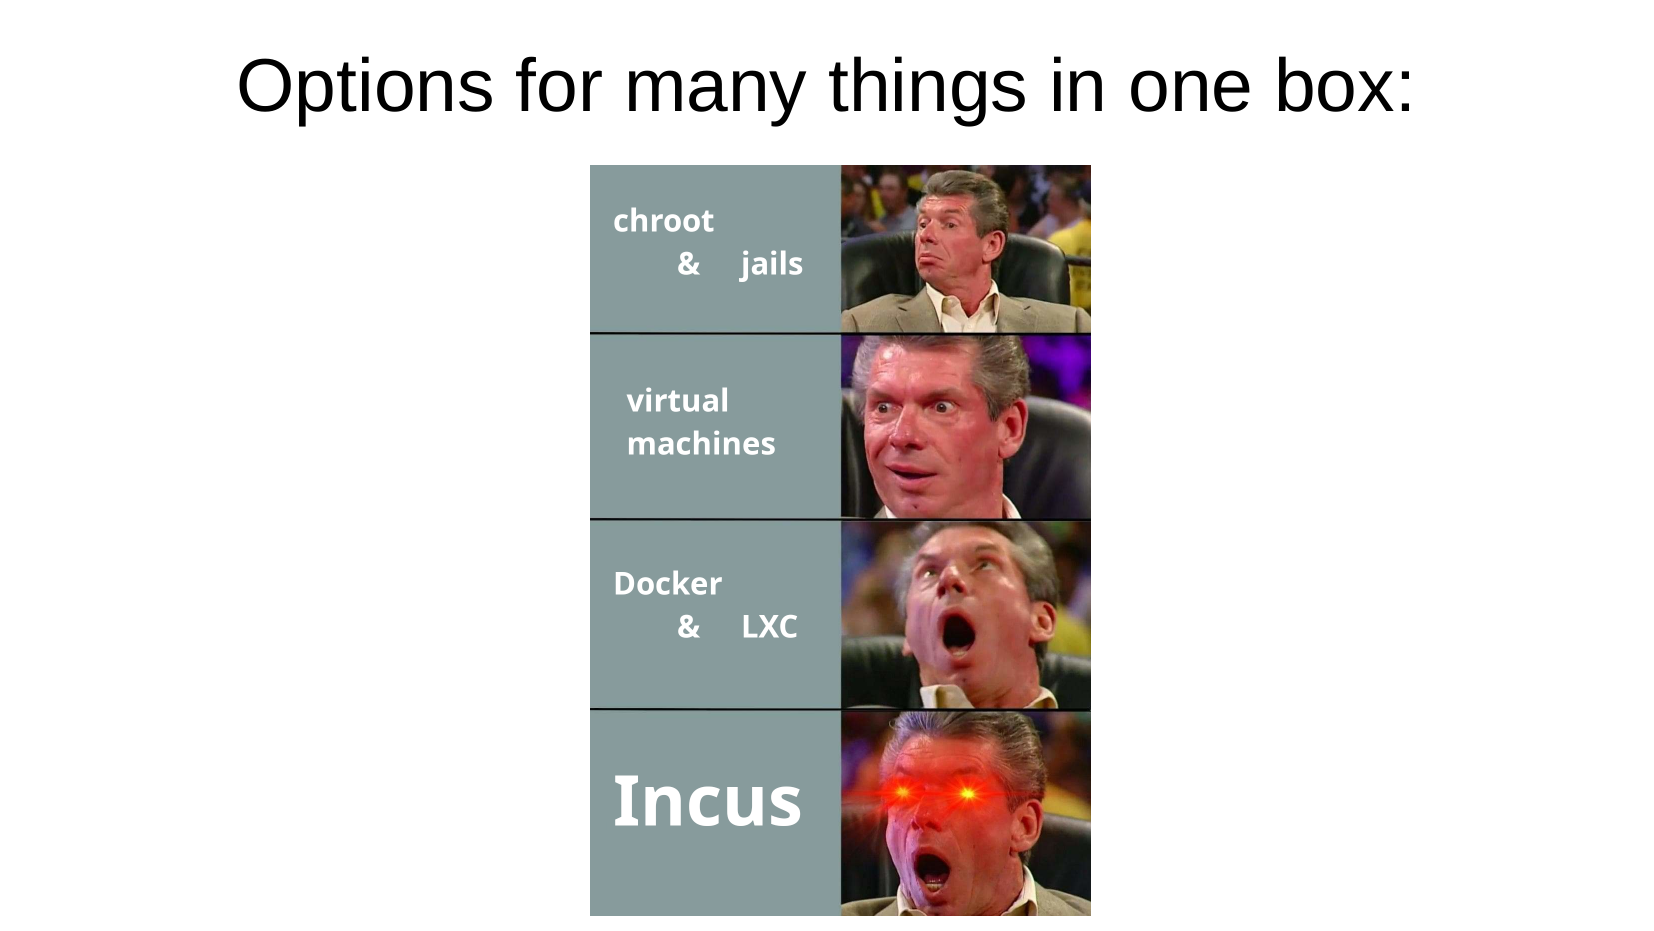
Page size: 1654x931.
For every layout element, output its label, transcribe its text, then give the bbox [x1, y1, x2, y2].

title Options for many things in one box: [82, 7, 1571, 163]
picture [590, 165, 1091, 916]
